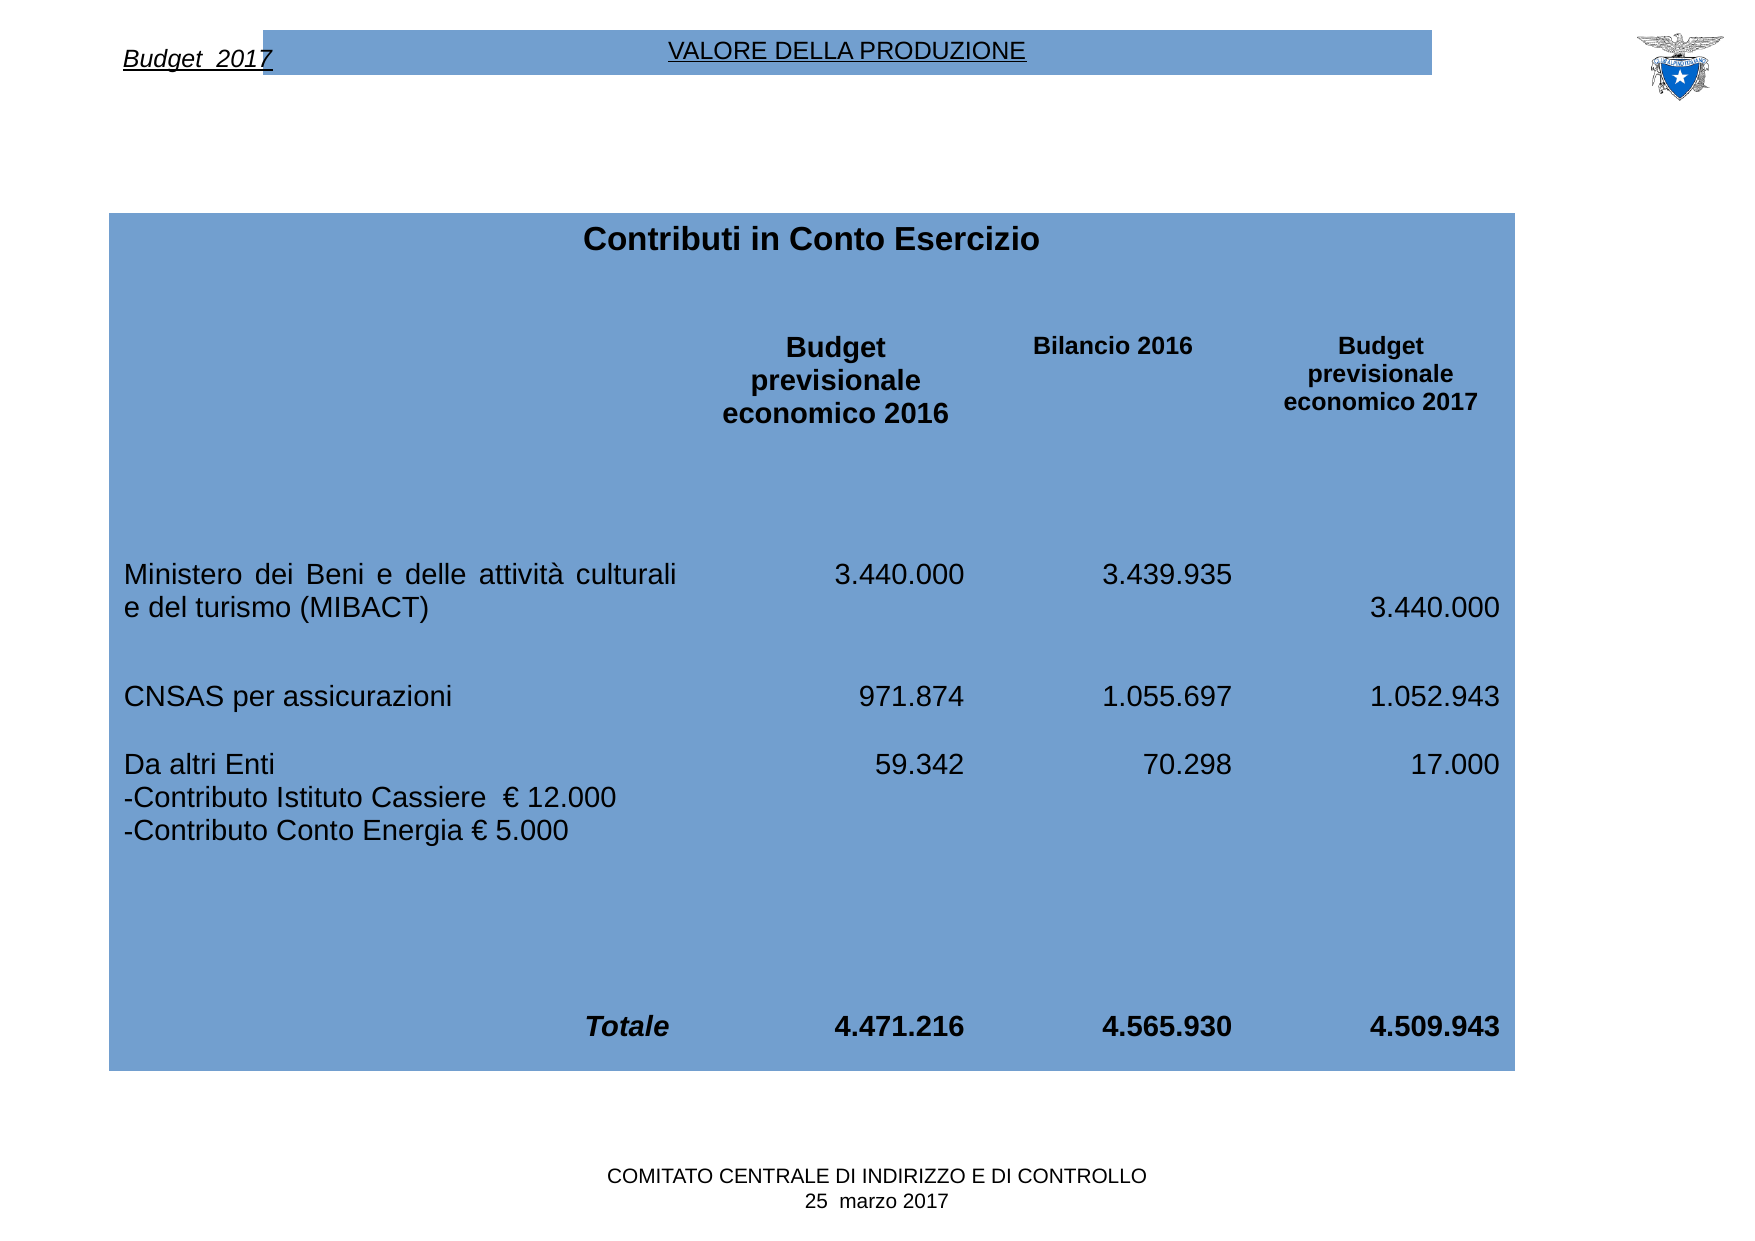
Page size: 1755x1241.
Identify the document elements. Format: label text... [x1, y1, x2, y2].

table_cell Budget previsionale economico 2017 [1247, 324, 1515, 551]
table_cell 3.439.935 [979, 551, 1247, 673]
table_cell Totale [109, 1003, 692, 1071]
table_cell 4.509.943 [1247, 1003, 1515, 1071]
table_cell Bilancio 2016 [979, 324, 1247, 551]
table_cell 1.052.943 [1247, 673, 1515, 741]
text_box COMITATO CENTRALE DI INDIRIZZO E DI CONTROLLO 25 marzo 2017 [392, 1154, 1362, 1222]
table_header VALORE DELLA PRODUZIONE [263, 30, 1432, 75]
table_cell 1.055.697 [979, 673, 1247, 741]
table_cell CNSAS per assicurazioni [109, 673, 692, 741]
text_box Budget 2017 [50, 35, 346, 82]
table_header Contributi in Conto Esercizio [109, 213, 1515, 324]
table_cell 971.874 [692, 673, 979, 741]
table_cell 3.440.000 [692, 551, 979, 673]
table_cell 4.471.216 [692, 1003, 979, 1071]
table_cell 59.342 [692, 741, 979, 1003]
table_cell 17.000 [1247, 741, 1515, 1003]
picture [1633, 29, 1728, 108]
table_cell 70.298 [979, 741, 1247, 1003]
table_cell 3.440.000 [1247, 551, 1515, 673]
table_cell Da altri Enti Contributo Istituto Cassiere € 12.000 Contributo Conto Energia € 5.000 [109, 741, 692, 1003]
table_cell Budget previsionale economico 2016 [692, 324, 979, 551]
table_cell Ministero dei Beni e delle attività culturali e del turismo (MIBACT) [109, 551, 692, 673]
table_cell 4.565.930 [979, 1003, 1247, 1071]
table_cell [109, 324, 692, 551]
